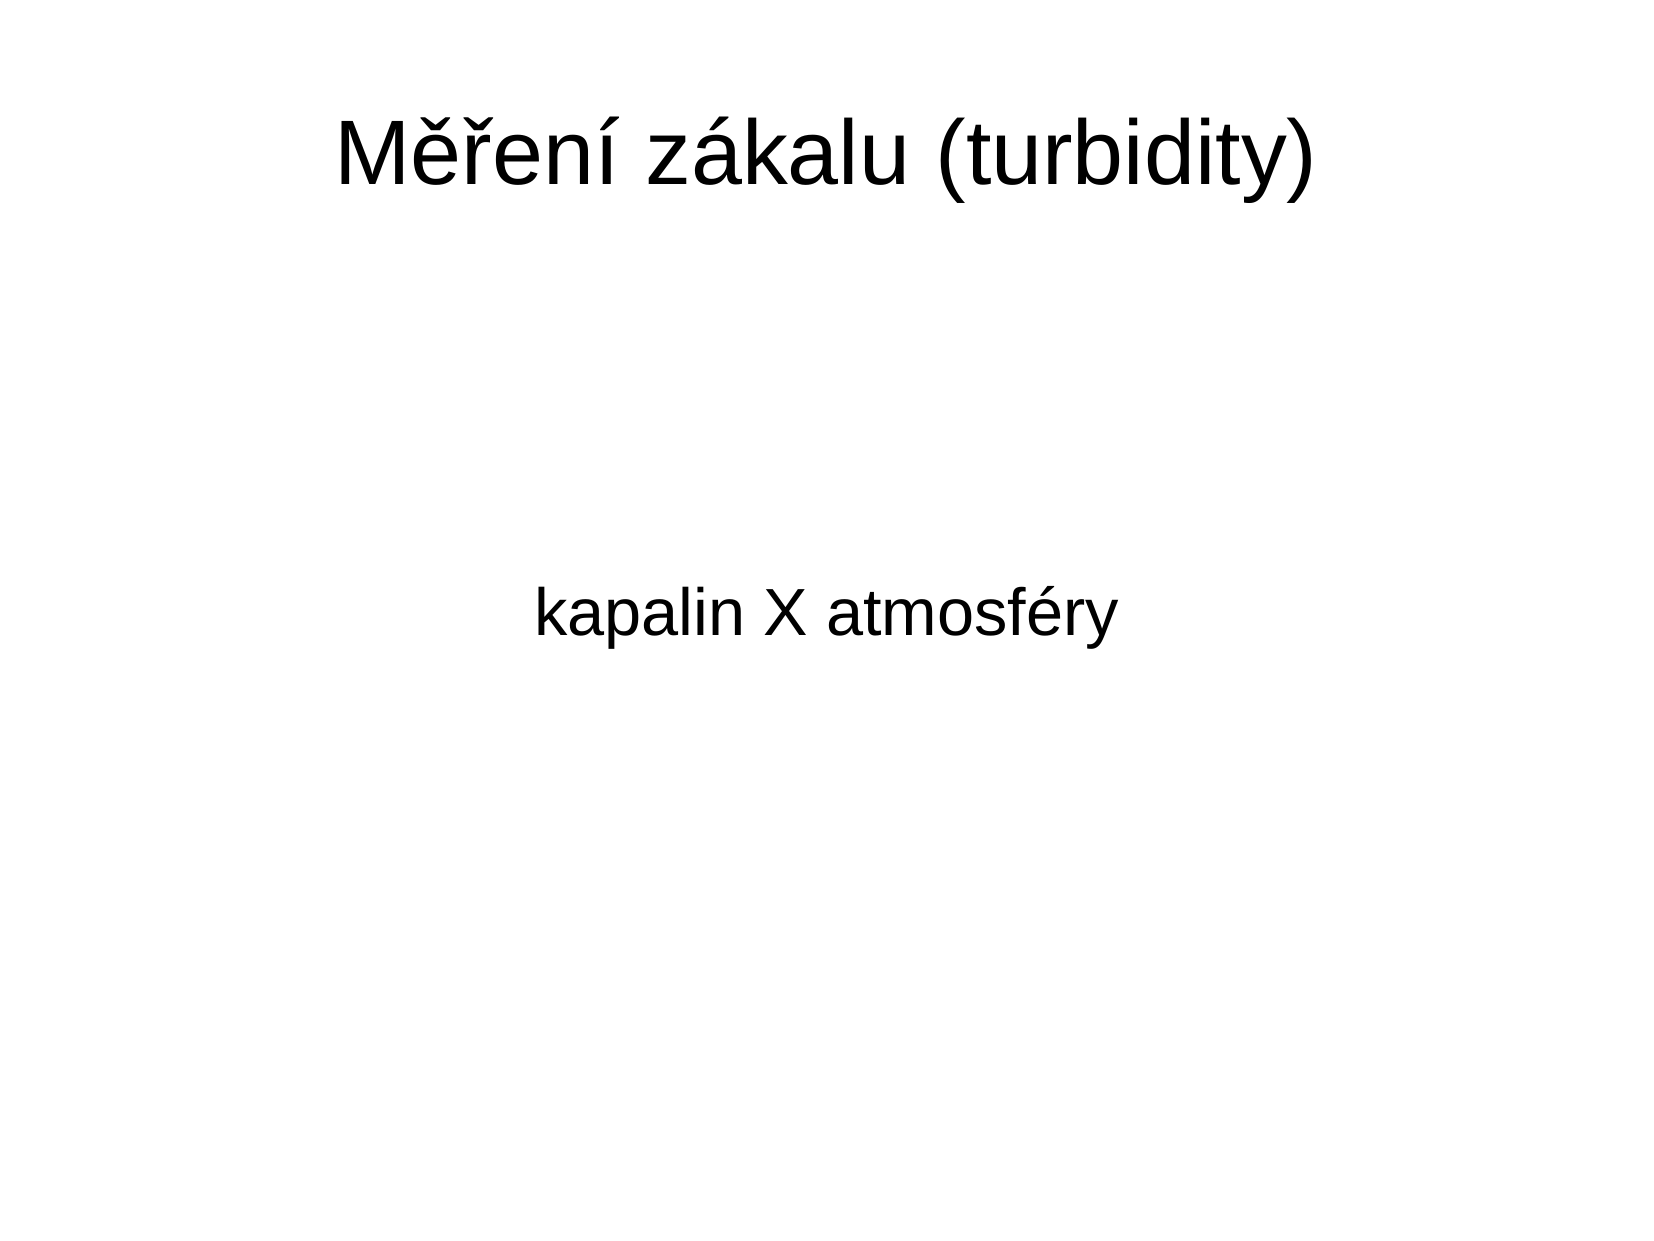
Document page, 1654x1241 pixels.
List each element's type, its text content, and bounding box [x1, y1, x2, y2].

title Měření zákalu (turbidity) [82, 49, 1571, 257]
subtitle kapalin X atmosféry [82, 290, 1571, 1010]
